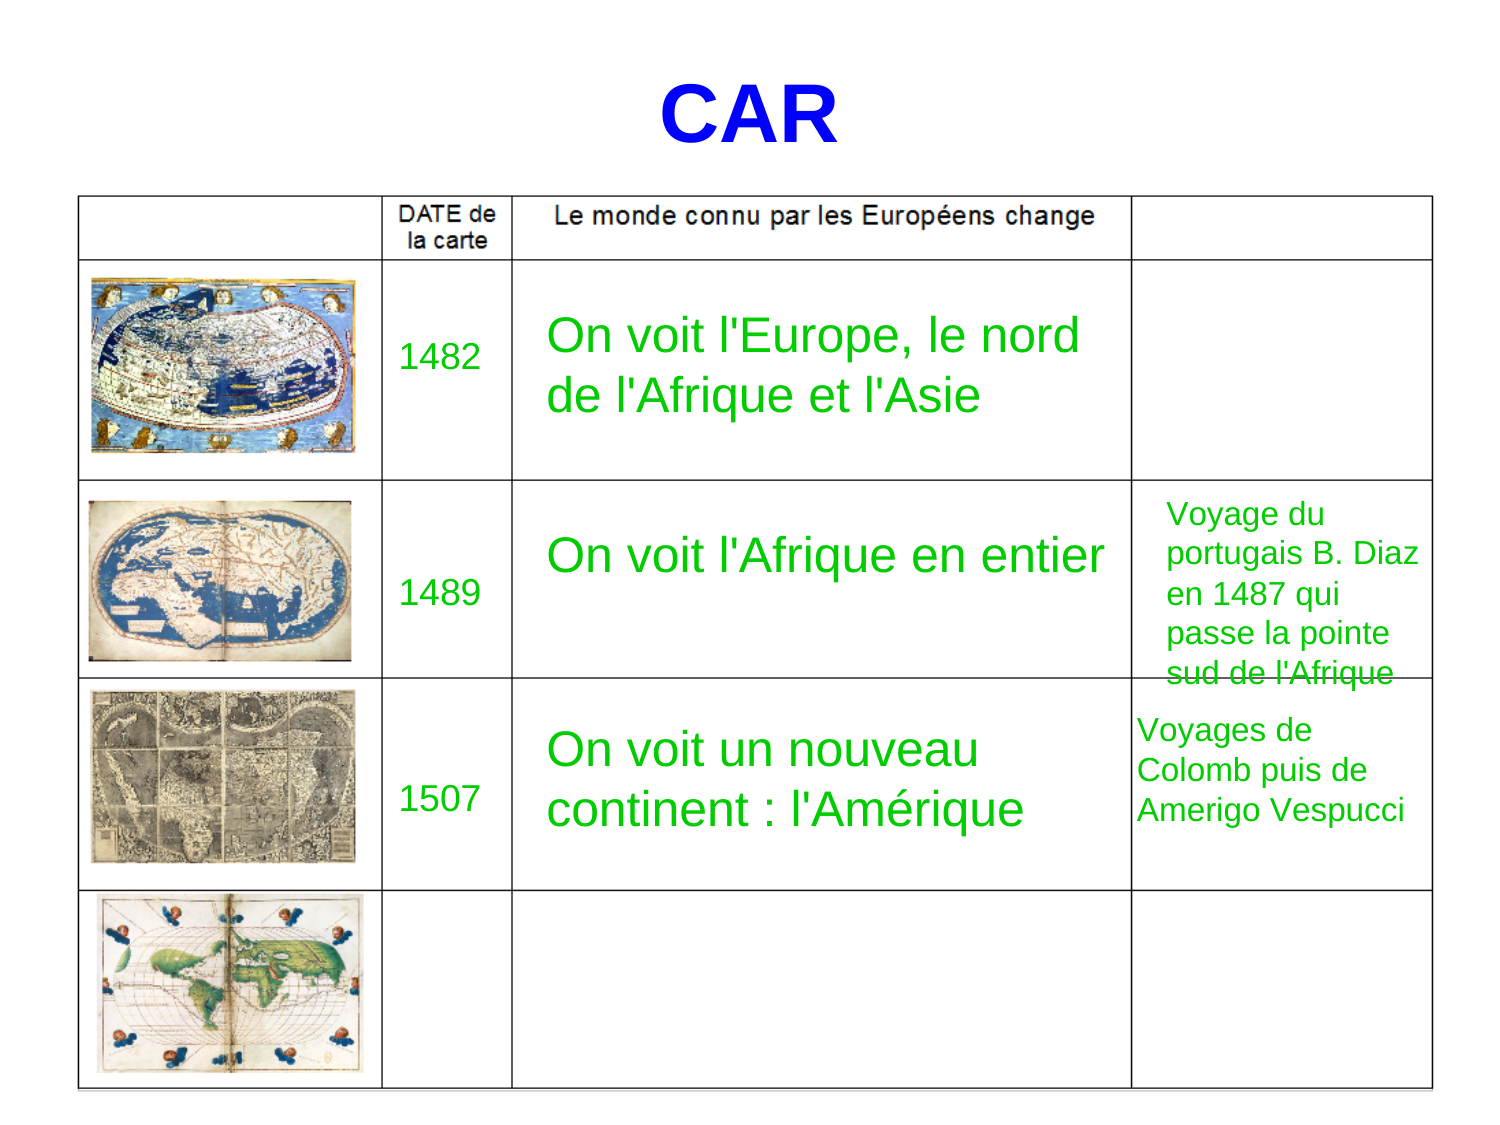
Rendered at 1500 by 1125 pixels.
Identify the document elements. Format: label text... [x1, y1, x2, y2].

picture [67, 185, 1447, 1093]
text_box 1482 [383, 324, 502, 385]
text_box Voyages de Colomb puis de Amerigo Vespucci [1122, 700, 1447, 836]
text_box On voit un nouveau continent : l'Amérique [531, 708, 1123, 904]
text_box On voit l'Afrique en entier [531, 514, 1123, 590]
title CAR [75, 21, 1425, 207]
text_box On voit l'Europe, le nord de l'Afrique et l'Asie [531, 295, 1123, 431]
text_box 1489 [383, 560, 502, 621]
text_box Voyage du portugais B. Diaz en 1487 qui passe la pointe sud de l'Afrique [1151, 484, 1447, 699]
text_box 1507 [383, 766, 502, 827]
